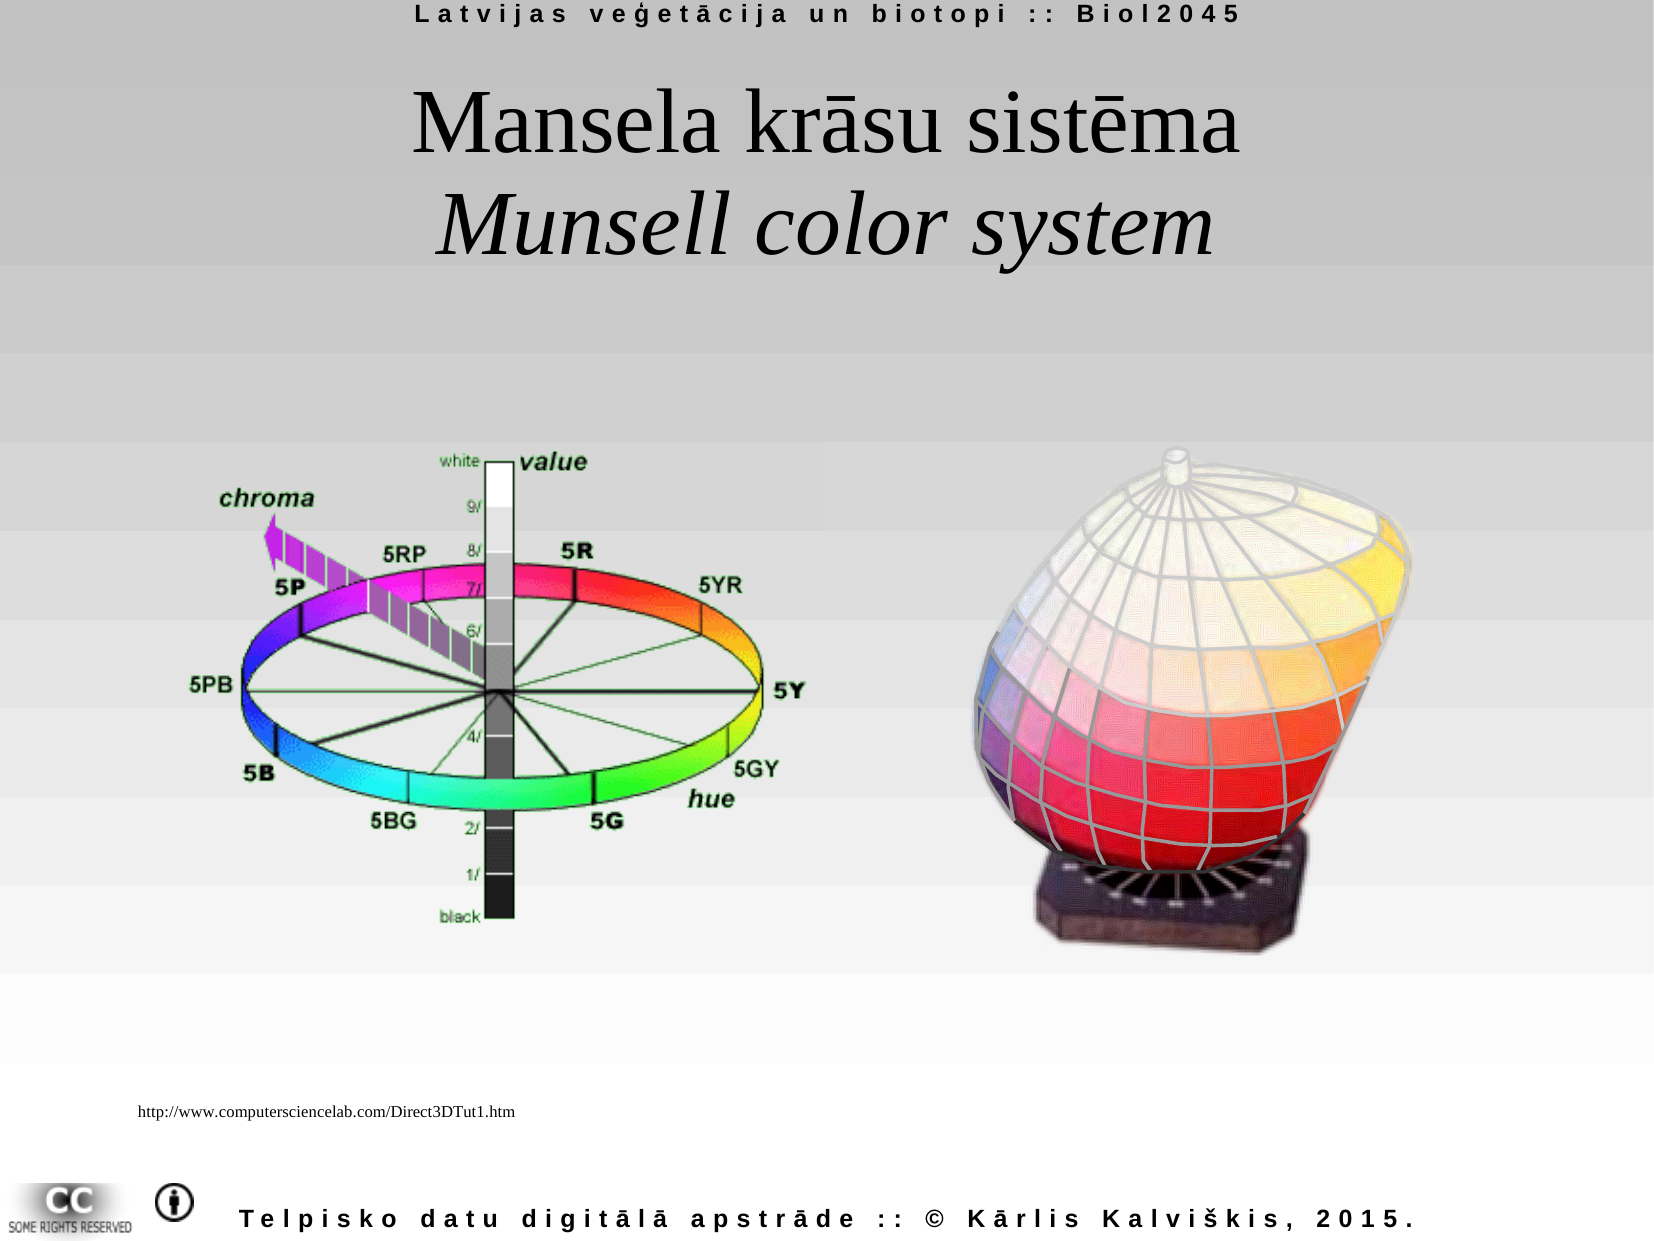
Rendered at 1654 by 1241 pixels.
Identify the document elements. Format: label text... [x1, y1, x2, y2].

title Mansela krāsu sistēma Munsell color system [29, 49, 1625, 296]
text_box http://www.computersciencelab.com/Direct3DTut1.htm [140, 1102, 517, 1121]
picture [0, 0, 1654, 1241]
